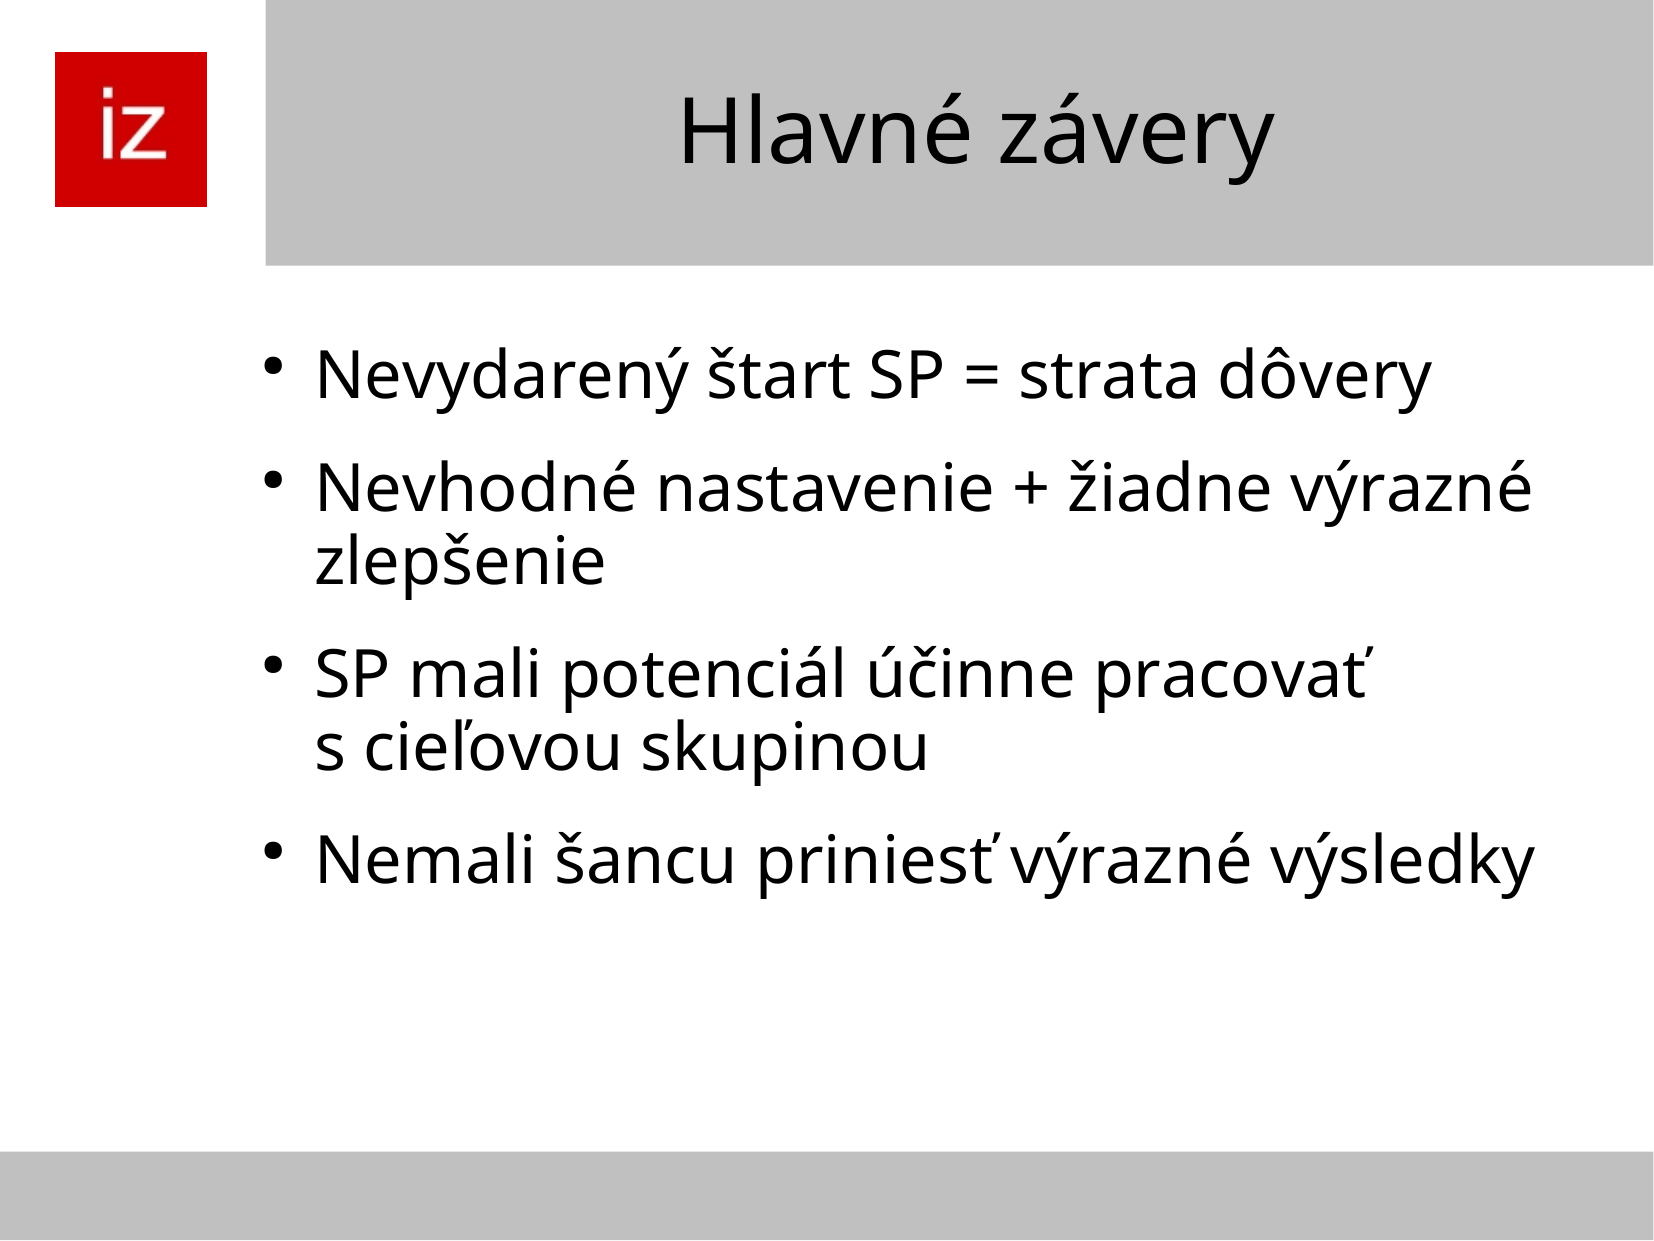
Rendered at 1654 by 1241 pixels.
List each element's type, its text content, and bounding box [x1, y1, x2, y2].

picture [55, 52, 207, 207]
list Nevydarený štart SP = strata dôvery Nevhodné nastavenie + žiadne výrazné zlepšenie SP mali potenciál účinne pracovať s cieľovou skupinou Nemali šancu priniesť výrazné výsledky [147, 340, 1559, 1241]
title Hlavné závery [295, 2, 1625, 265]
